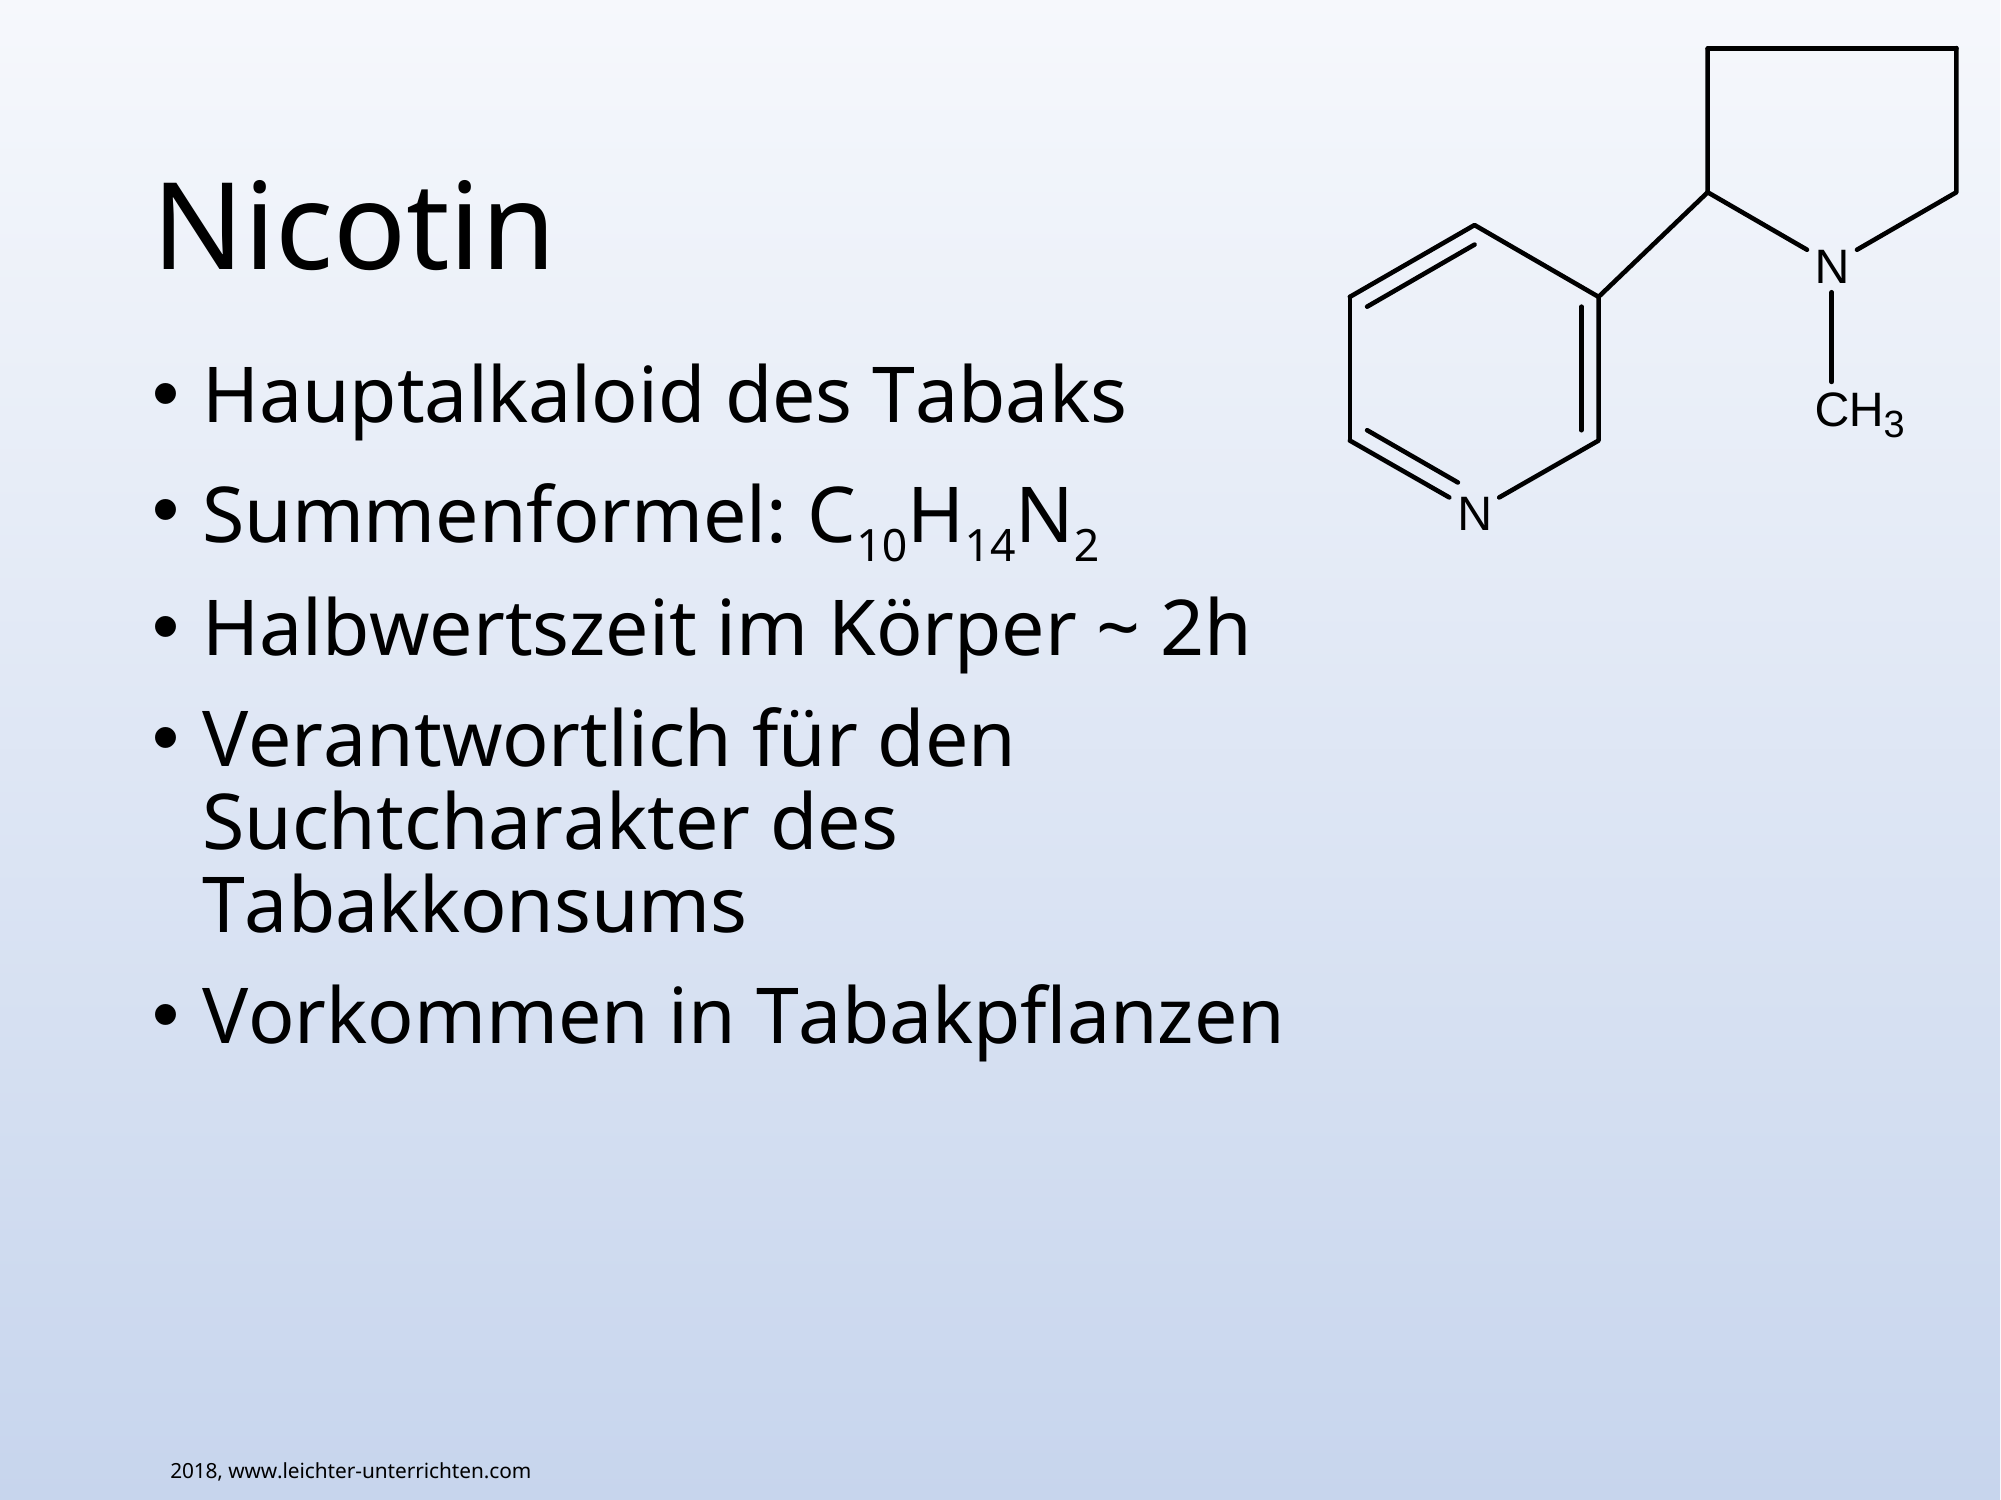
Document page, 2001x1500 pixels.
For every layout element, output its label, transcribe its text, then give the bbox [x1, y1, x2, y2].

chart [1342, 41, 1964, 531]
list Hauptalkaloid des Tabaks Summenformel: C10H14N2 Halbwertszeit im Körper ~ 2h Verantwortlich für den Suchtcharakter des Tabakkonsums Vorkommen in Tabakpflanzen [137, 348, 1461, 1388]
title Nicotin [137, 100, 1342, 348]
